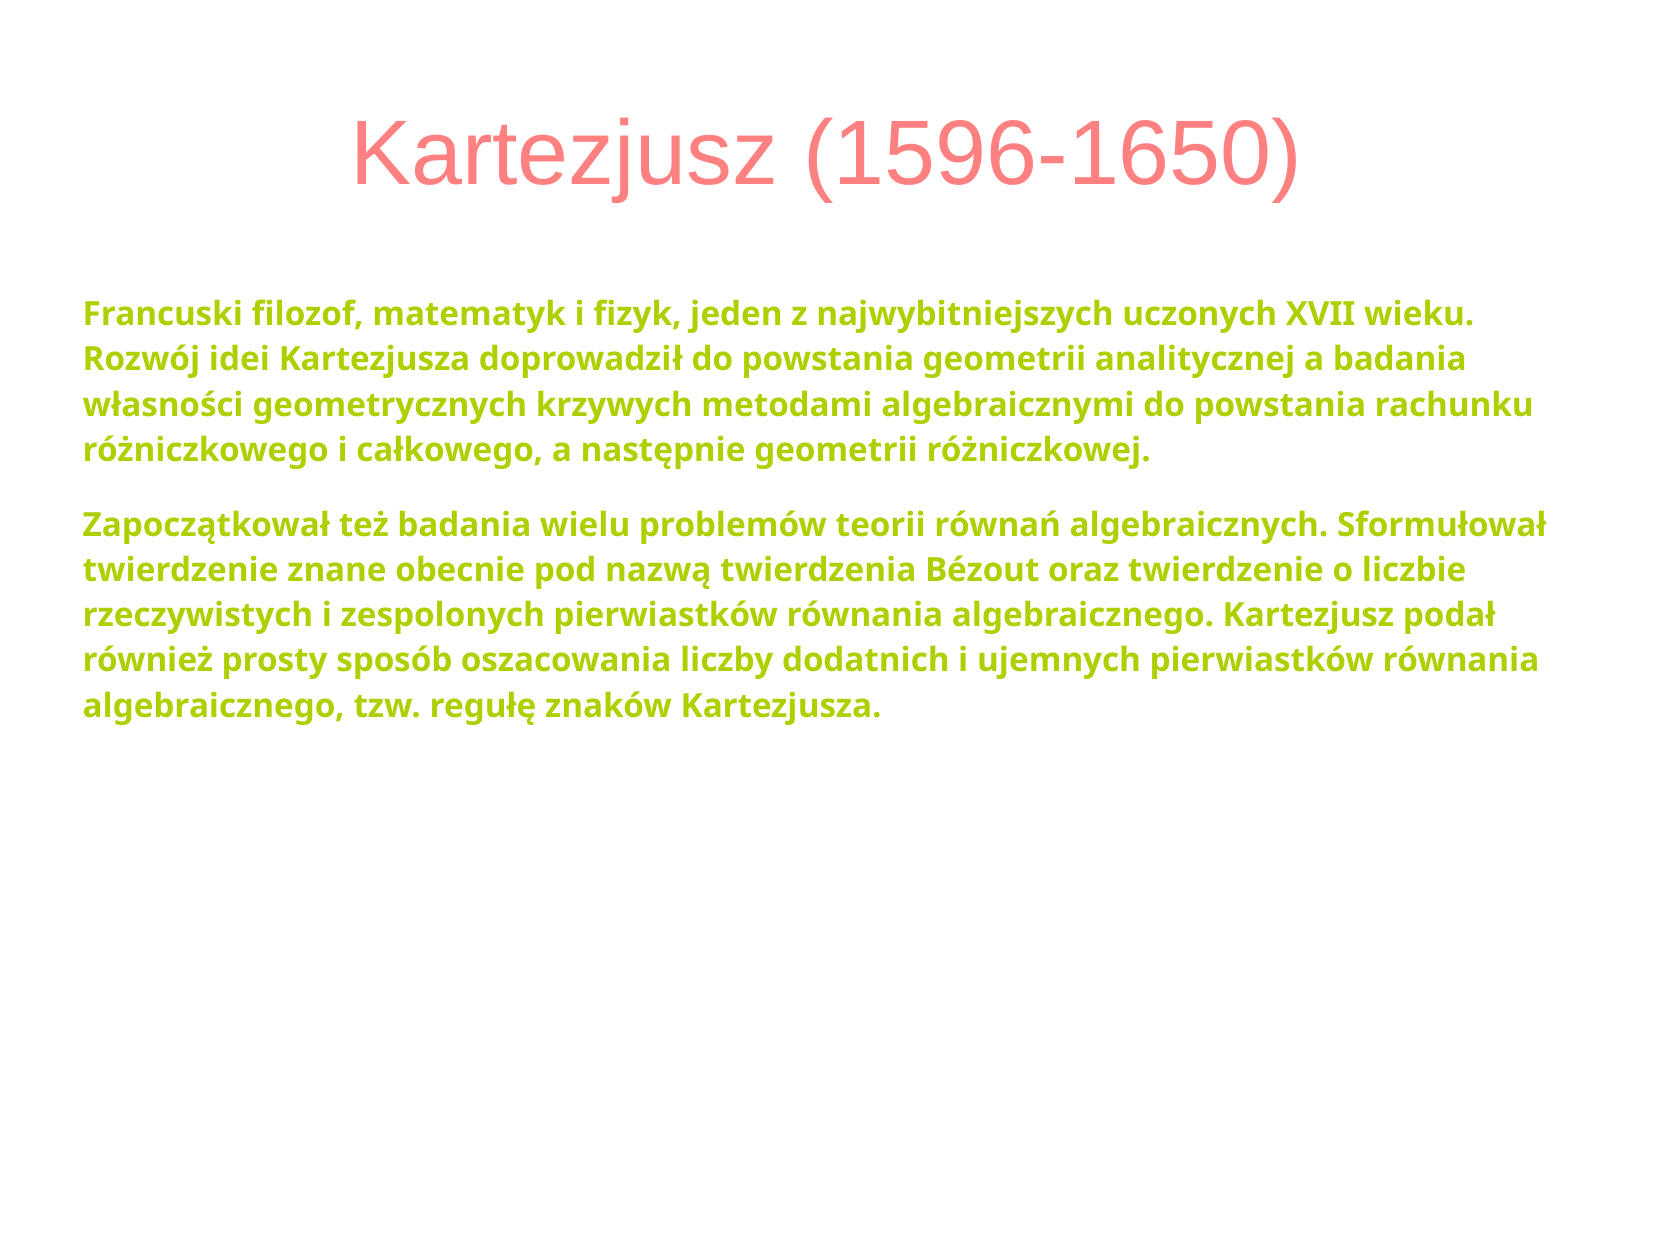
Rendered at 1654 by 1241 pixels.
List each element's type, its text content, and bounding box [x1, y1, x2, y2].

title Kartezjusz (1596-1650) [82, 49, 1571, 257]
list Francuski filozof, matematyk i fizyk, jeden z najwybitniejszych uczonych XVII wieku. Rozwój idei Kartezjusza doprowadził do powstania geometrii analitycznej a badania własności geometrycznych krzywych metodami algebraicznymi do powstania rachunku różniczkowego i całkowego, a następnie geometrii różniczkowej. Zapoczątkował też badania wielu problemów teorii równań algebraicznych. Sformułował twierdzenie znane obecnie pod nazwą twierdzenia Bézout oraz twierdzenie o liczbie rzeczywistych i zespolonych pierwiastków równania algebraicznego. Kartezjusz podał również prosty sposób oszacowania liczby dodatnich i ujemnych pierwiastków równania algebraicznego, tzw. regułę znaków Kartezjusza. [82, 290, 1571, 1109]
